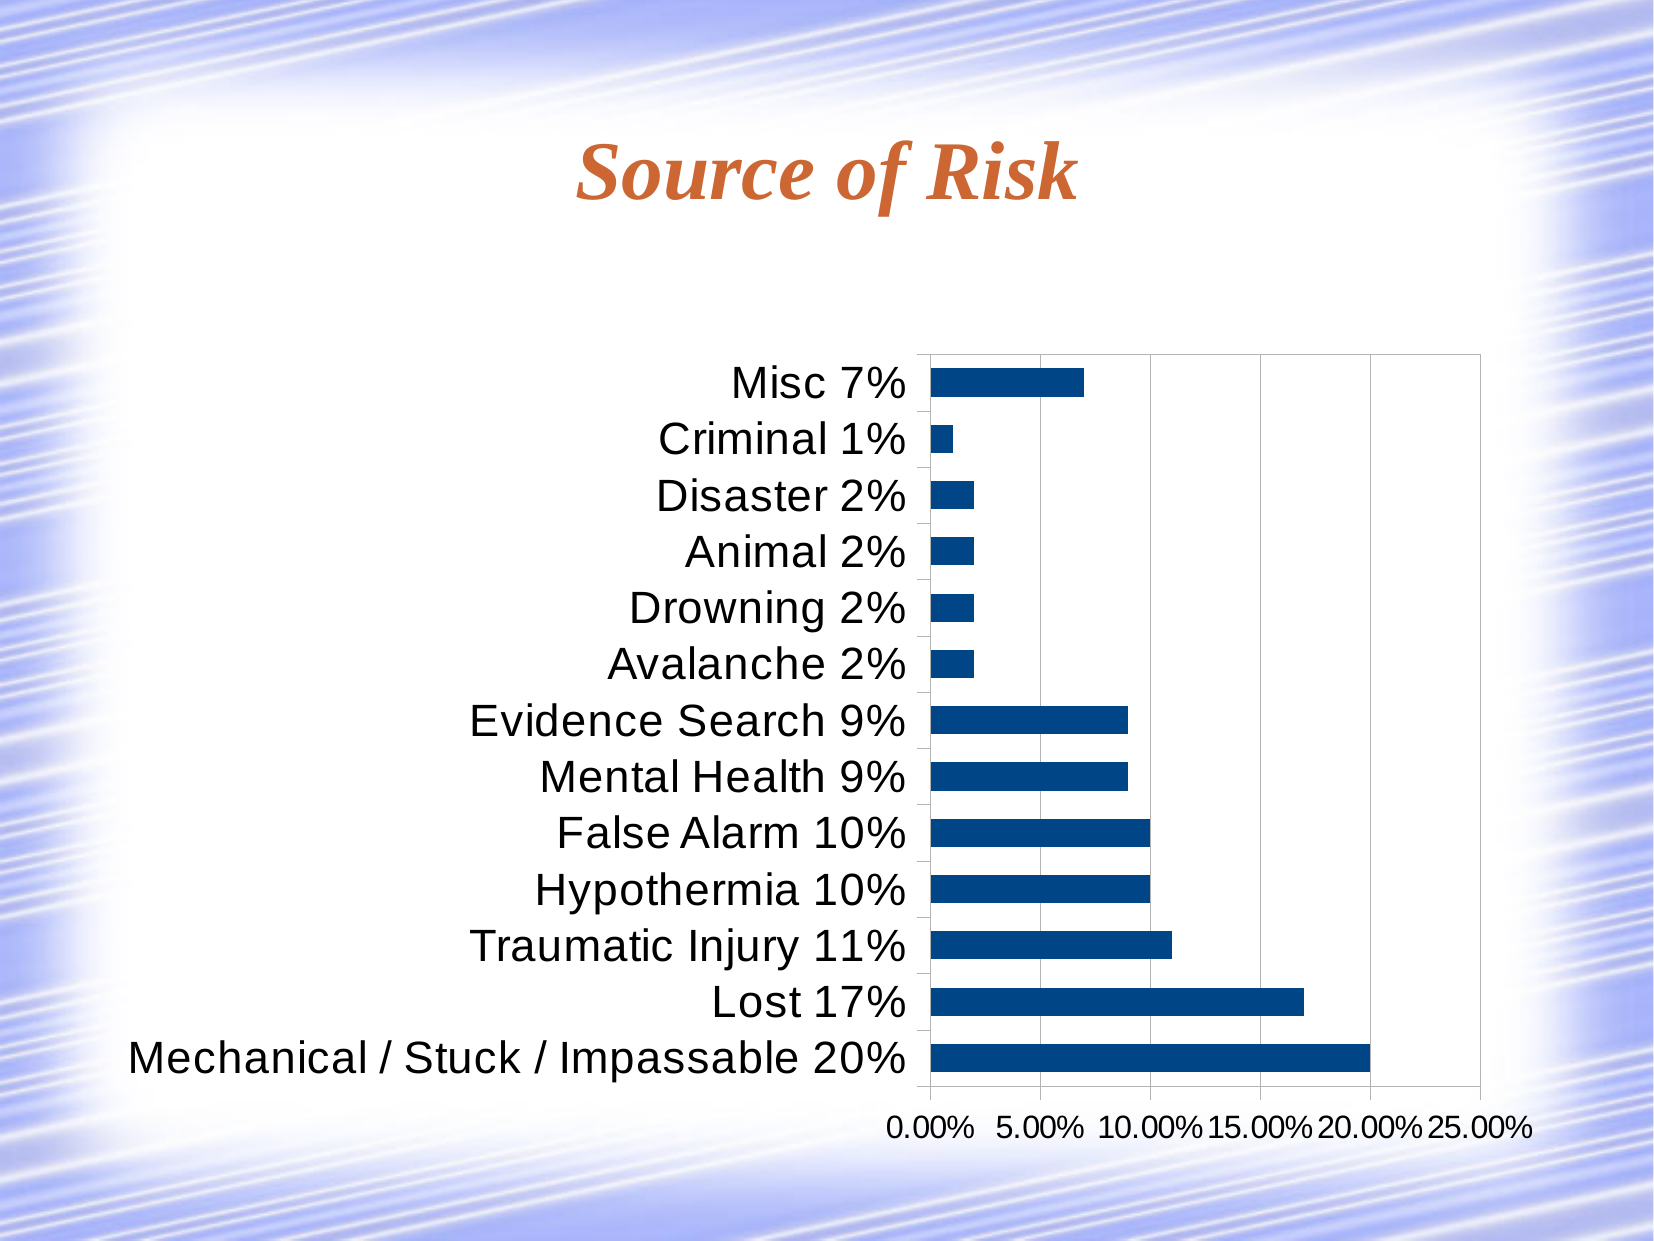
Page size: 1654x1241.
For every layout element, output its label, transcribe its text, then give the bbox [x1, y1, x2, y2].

title Source of Risk [121, 67, 1534, 275]
list [121, 344, 1534, 1065]
picture [0, 0, 1654, 1241]
